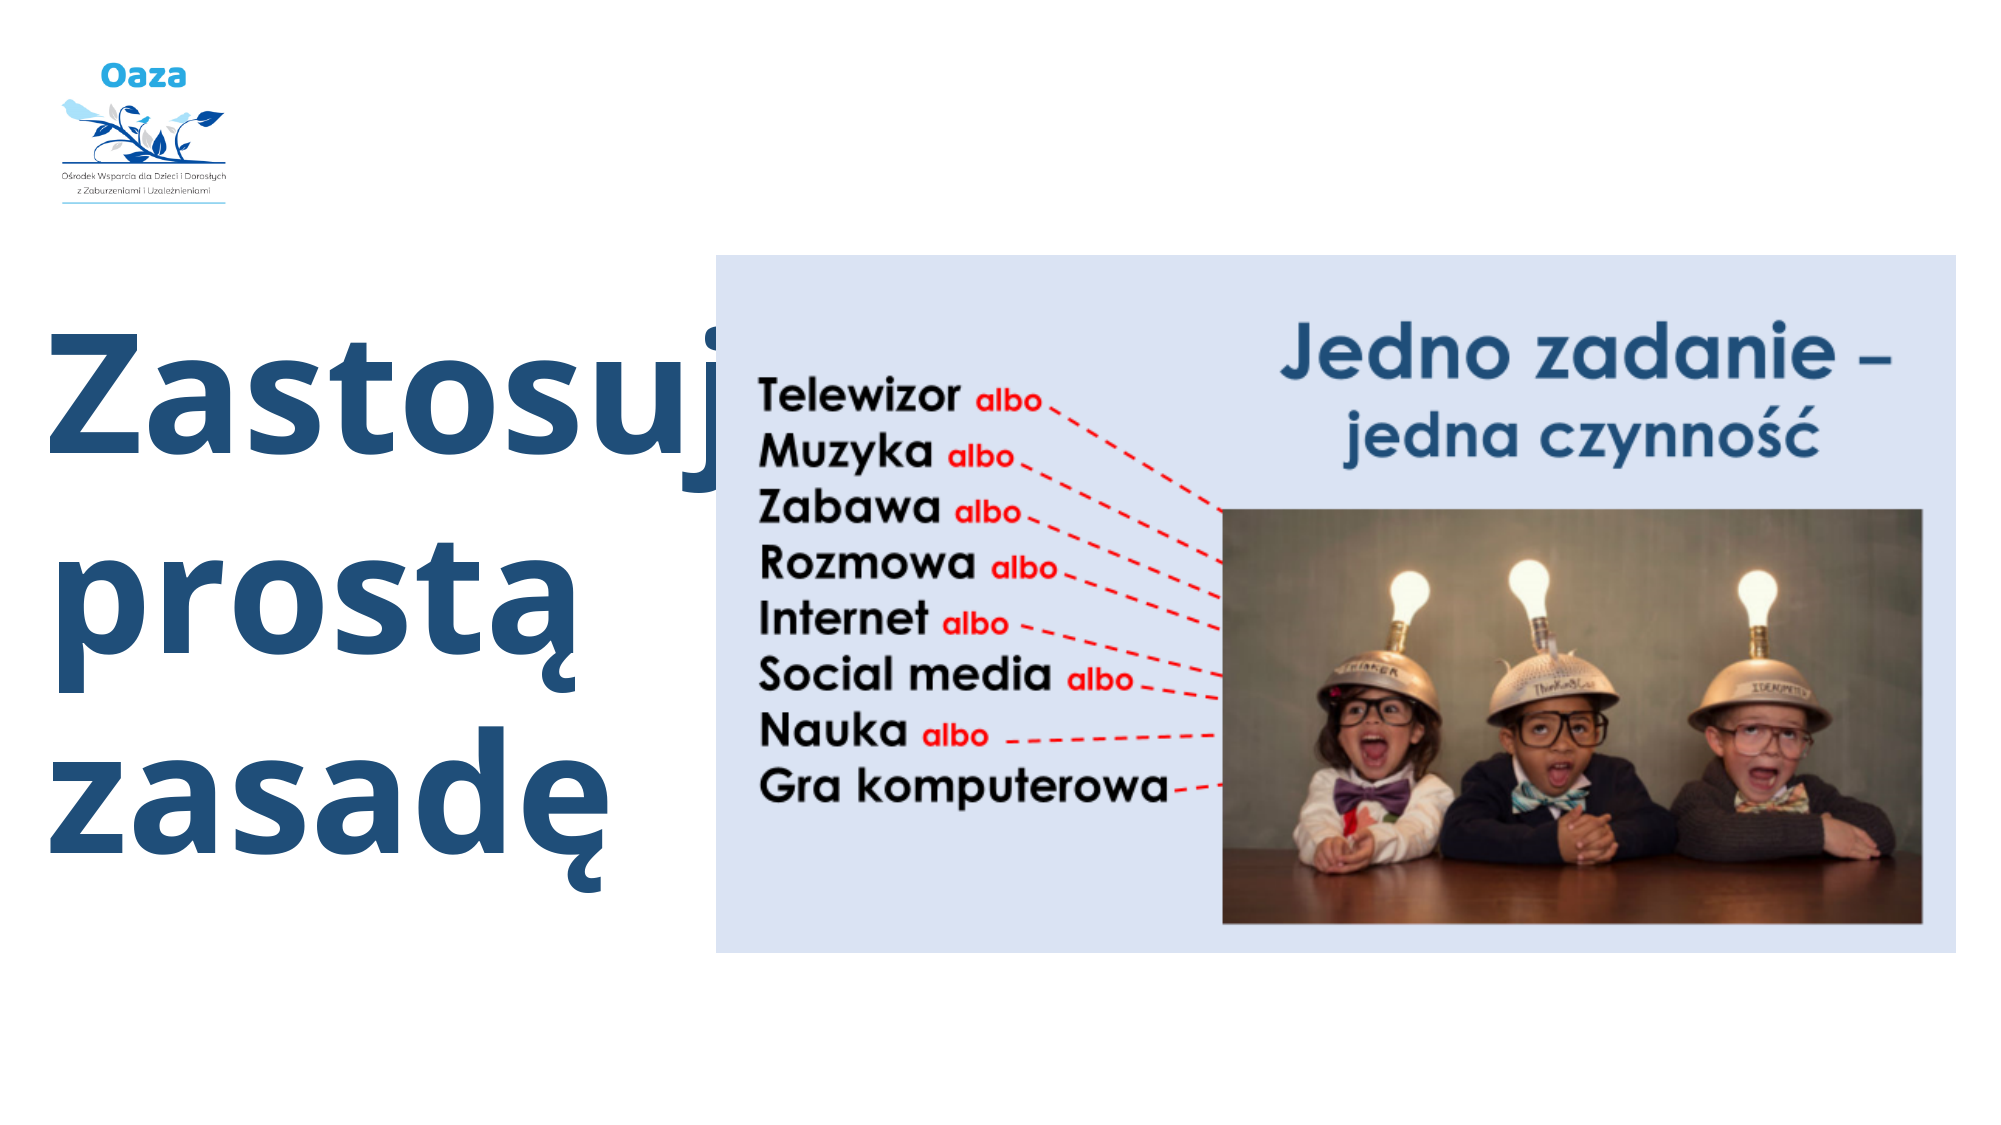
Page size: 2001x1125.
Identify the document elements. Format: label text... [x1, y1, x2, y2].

picture [60, 37, 227, 205]
picture [716, 255, 1956, 953]
text_box Zastosuj prostą zasadę [31, 278, 716, 895]
